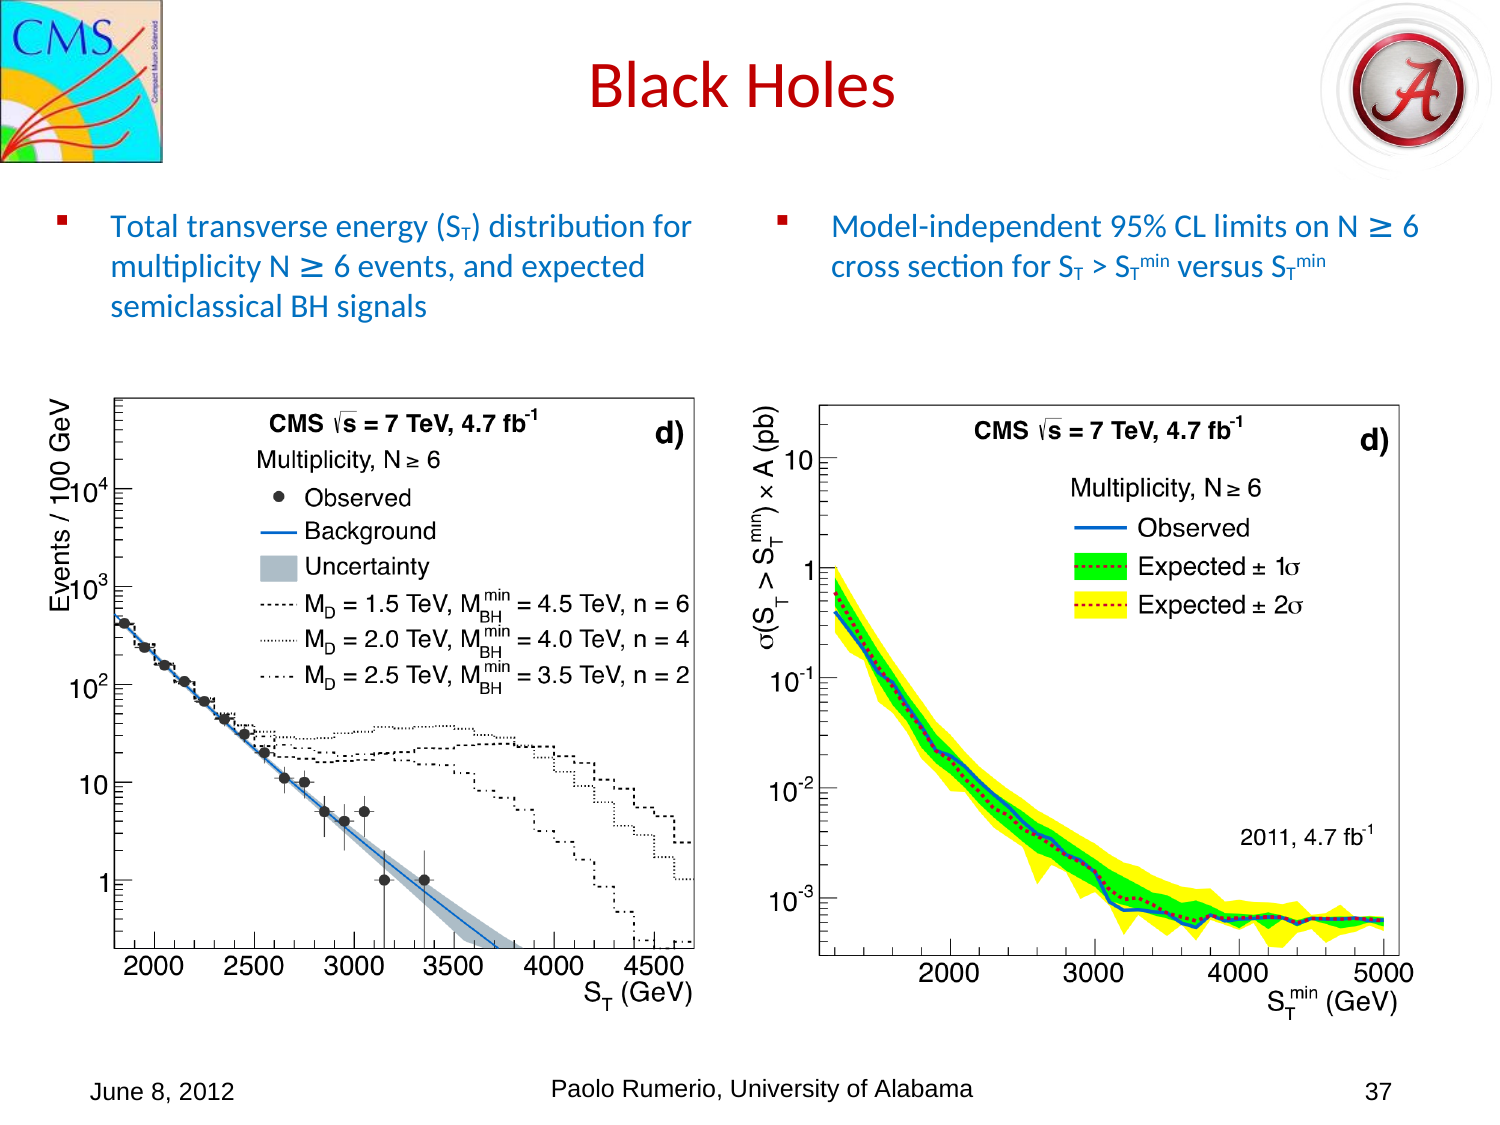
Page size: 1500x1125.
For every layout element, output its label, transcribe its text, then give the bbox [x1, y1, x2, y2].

text_box Black Holes [163, 0, 1319, 163]
text_box Model-independent 95% CL limits on N ≥ 6 cross section for ST > STmin versus STmin [759, 196, 1469, 972]
text_box Total transverse energy (ST) distribution for multiplicity N ≥ 6 events, and expected semiclassical BH signals [39, 196, 748, 972]
picture [46, 972, 728, 1013]
picture [0, 0, 163, 163]
picture [751, 373, 1433, 1020]
picture [1319, 0, 1500, 180]
